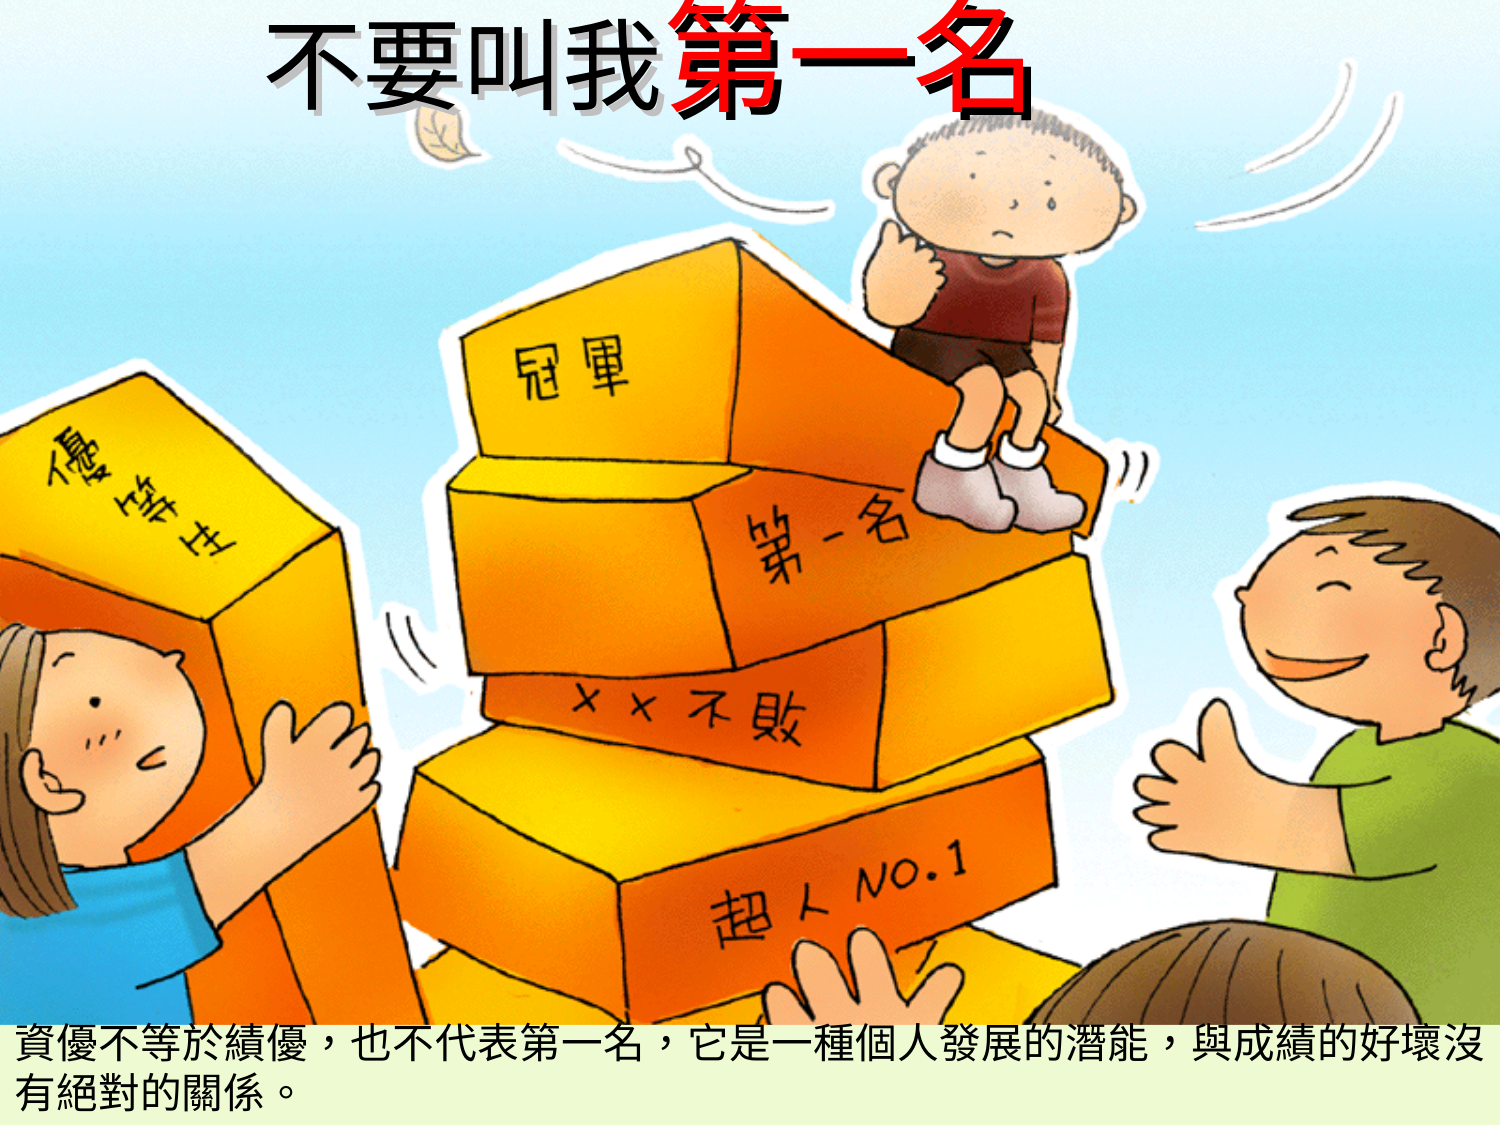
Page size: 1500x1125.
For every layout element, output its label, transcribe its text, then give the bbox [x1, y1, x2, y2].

subtitle 資優不等於績優，也不代表第一名，它是一種個人發展的潛能，與成績的好壞沒有絕對的關係。 [0, 1024, 1500, 1125]
title 不要叫我第一名 [212, 0, 1088, 138]
picture [0, 0, 1500, 1024]
